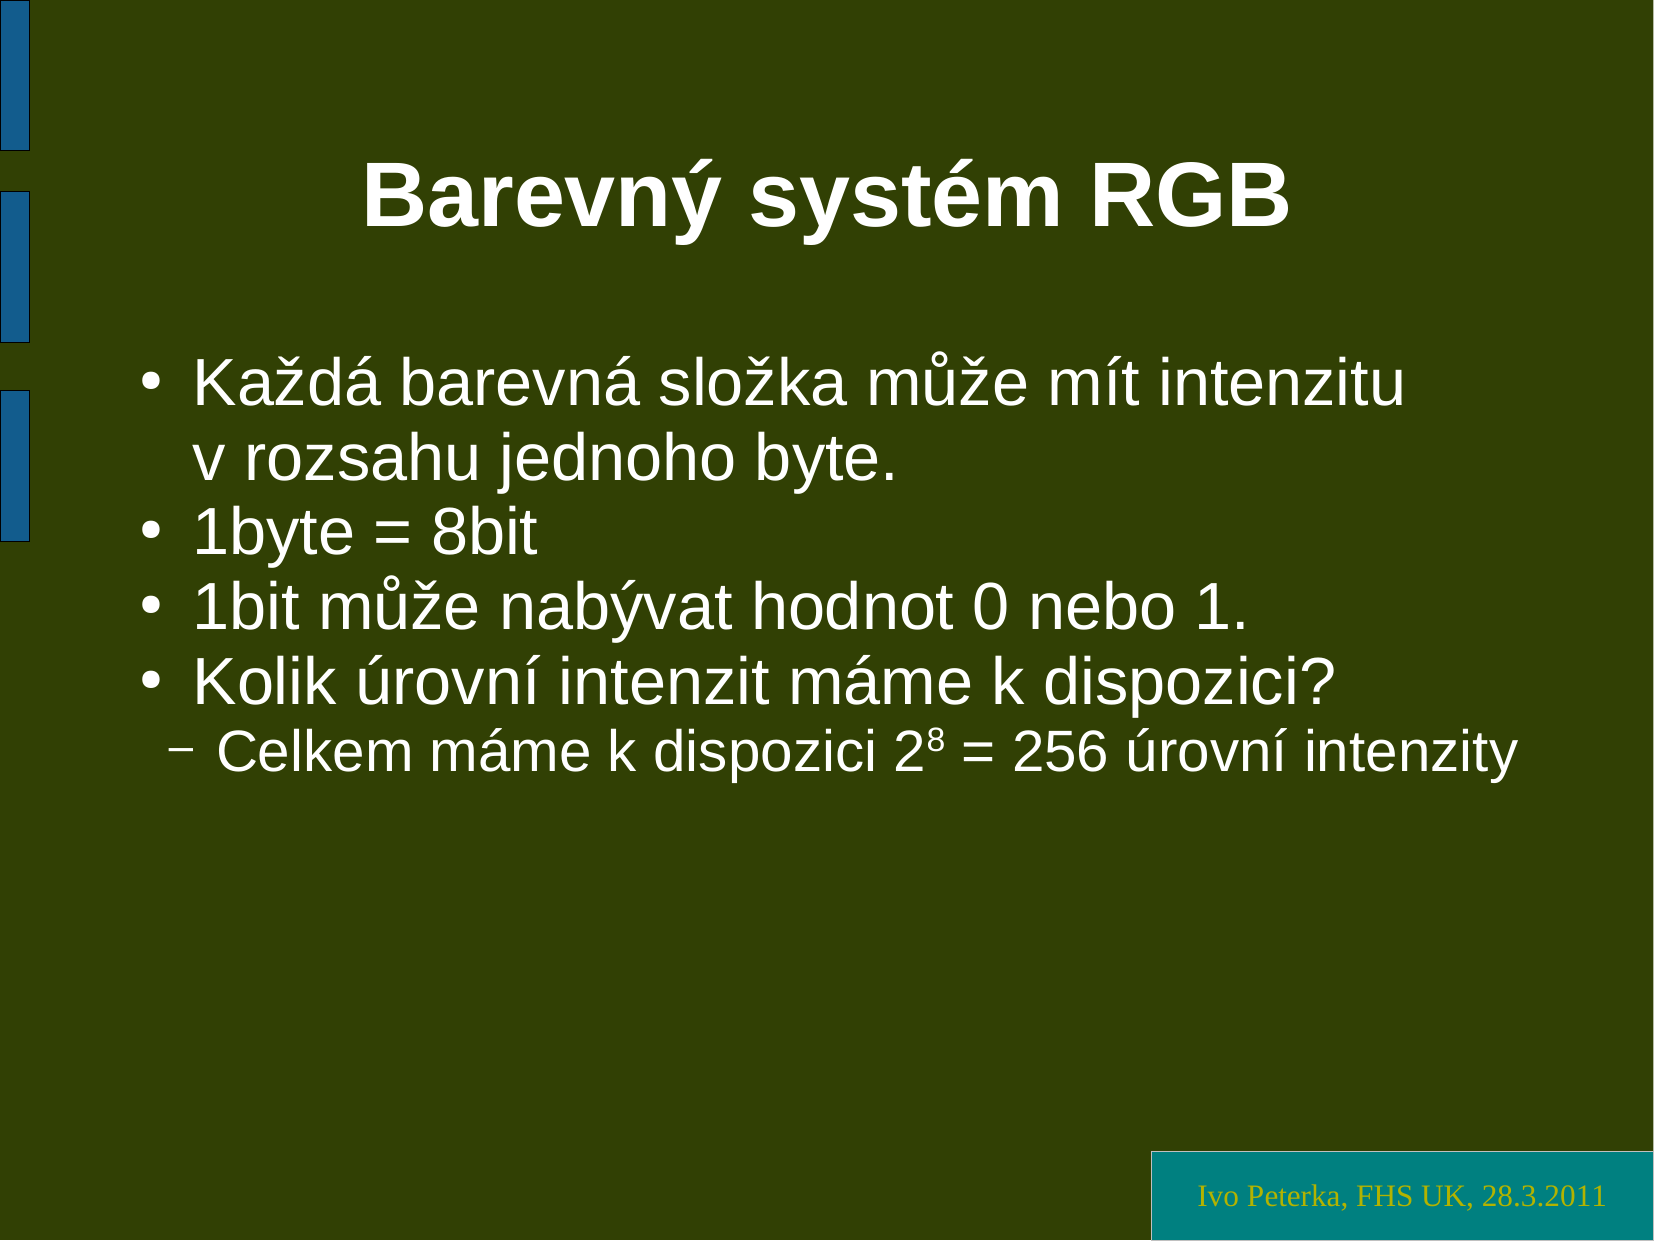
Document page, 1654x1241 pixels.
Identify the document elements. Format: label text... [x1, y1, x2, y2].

title Barevný systém RGB [121, 98, 1534, 291]
list Každá barevná složka může mít intenzitu v rozsahu jednoho byte. 1byte = 8bit 1bit může nabývat hodnot 0 nebo 1. Kolik úrovní intenzit máme k dispozici? Celkem máme k dispozici 28 = 256 úrovní intenzity [121, 344, 1534, 1112]
